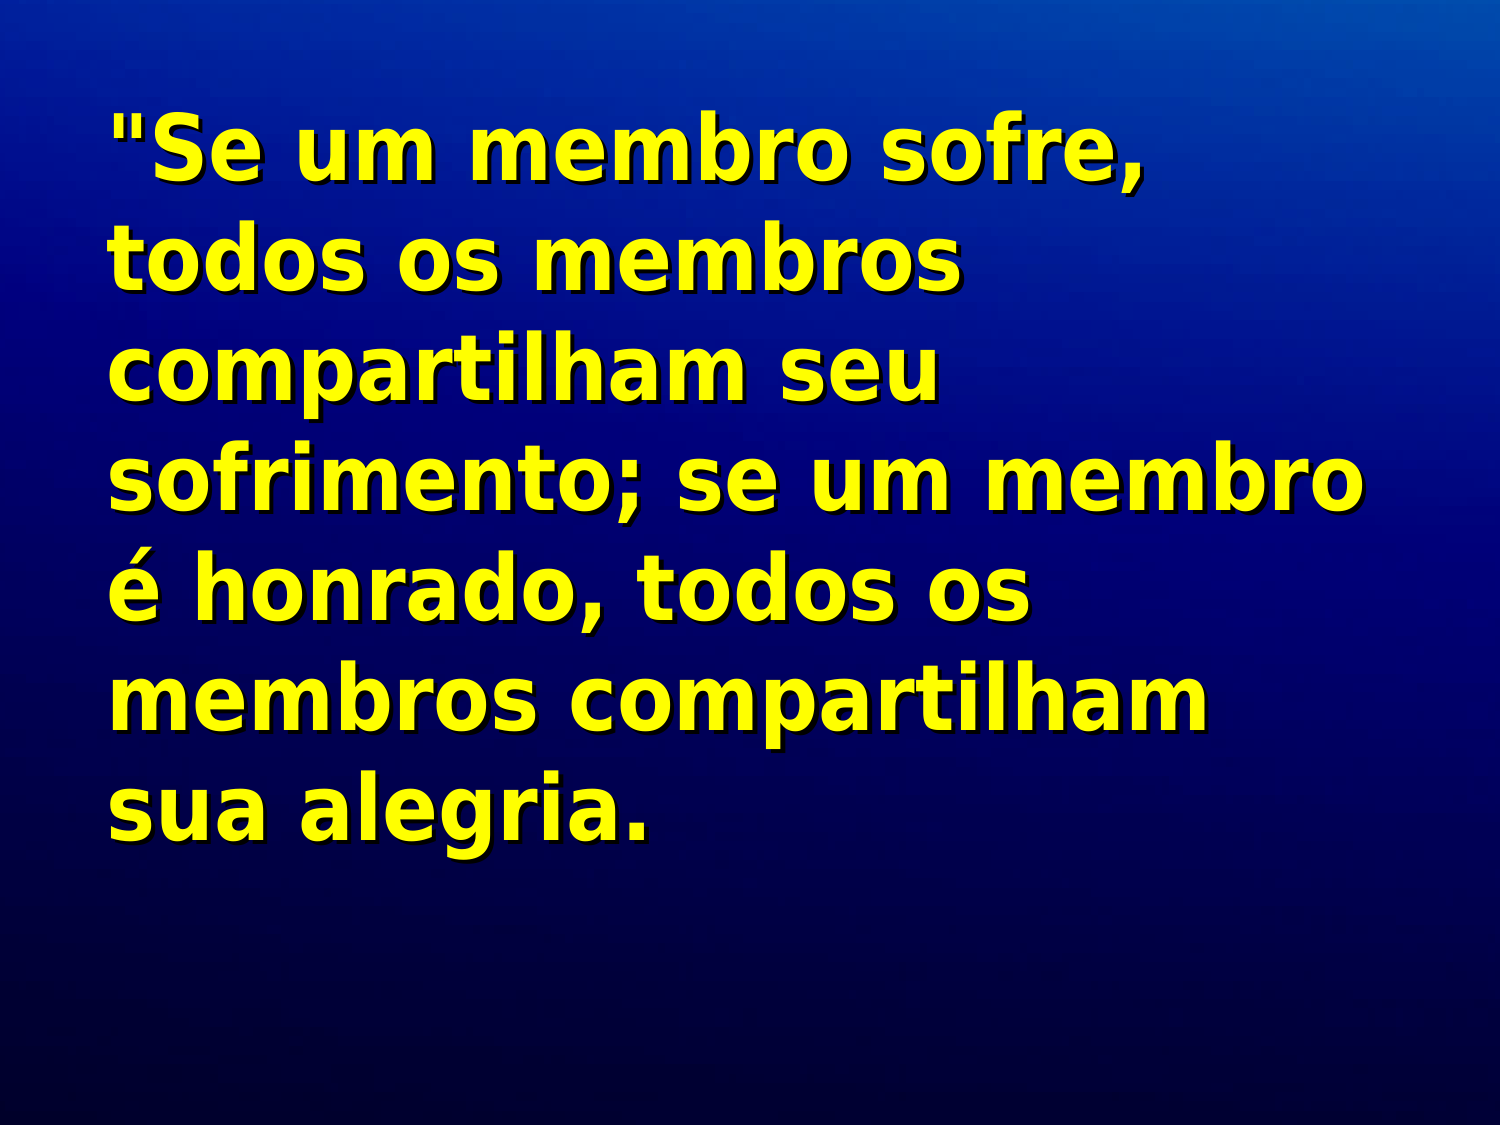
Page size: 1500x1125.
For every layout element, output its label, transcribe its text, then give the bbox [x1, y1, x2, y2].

picture [0, 0, 1500, 1125]
text_box "Se um membro sofre, todos os membros compartilham seu sofrimento; se um membro é honrado, todos os membros compartilham sua alegria. [92, 82, 1418, 1040]
